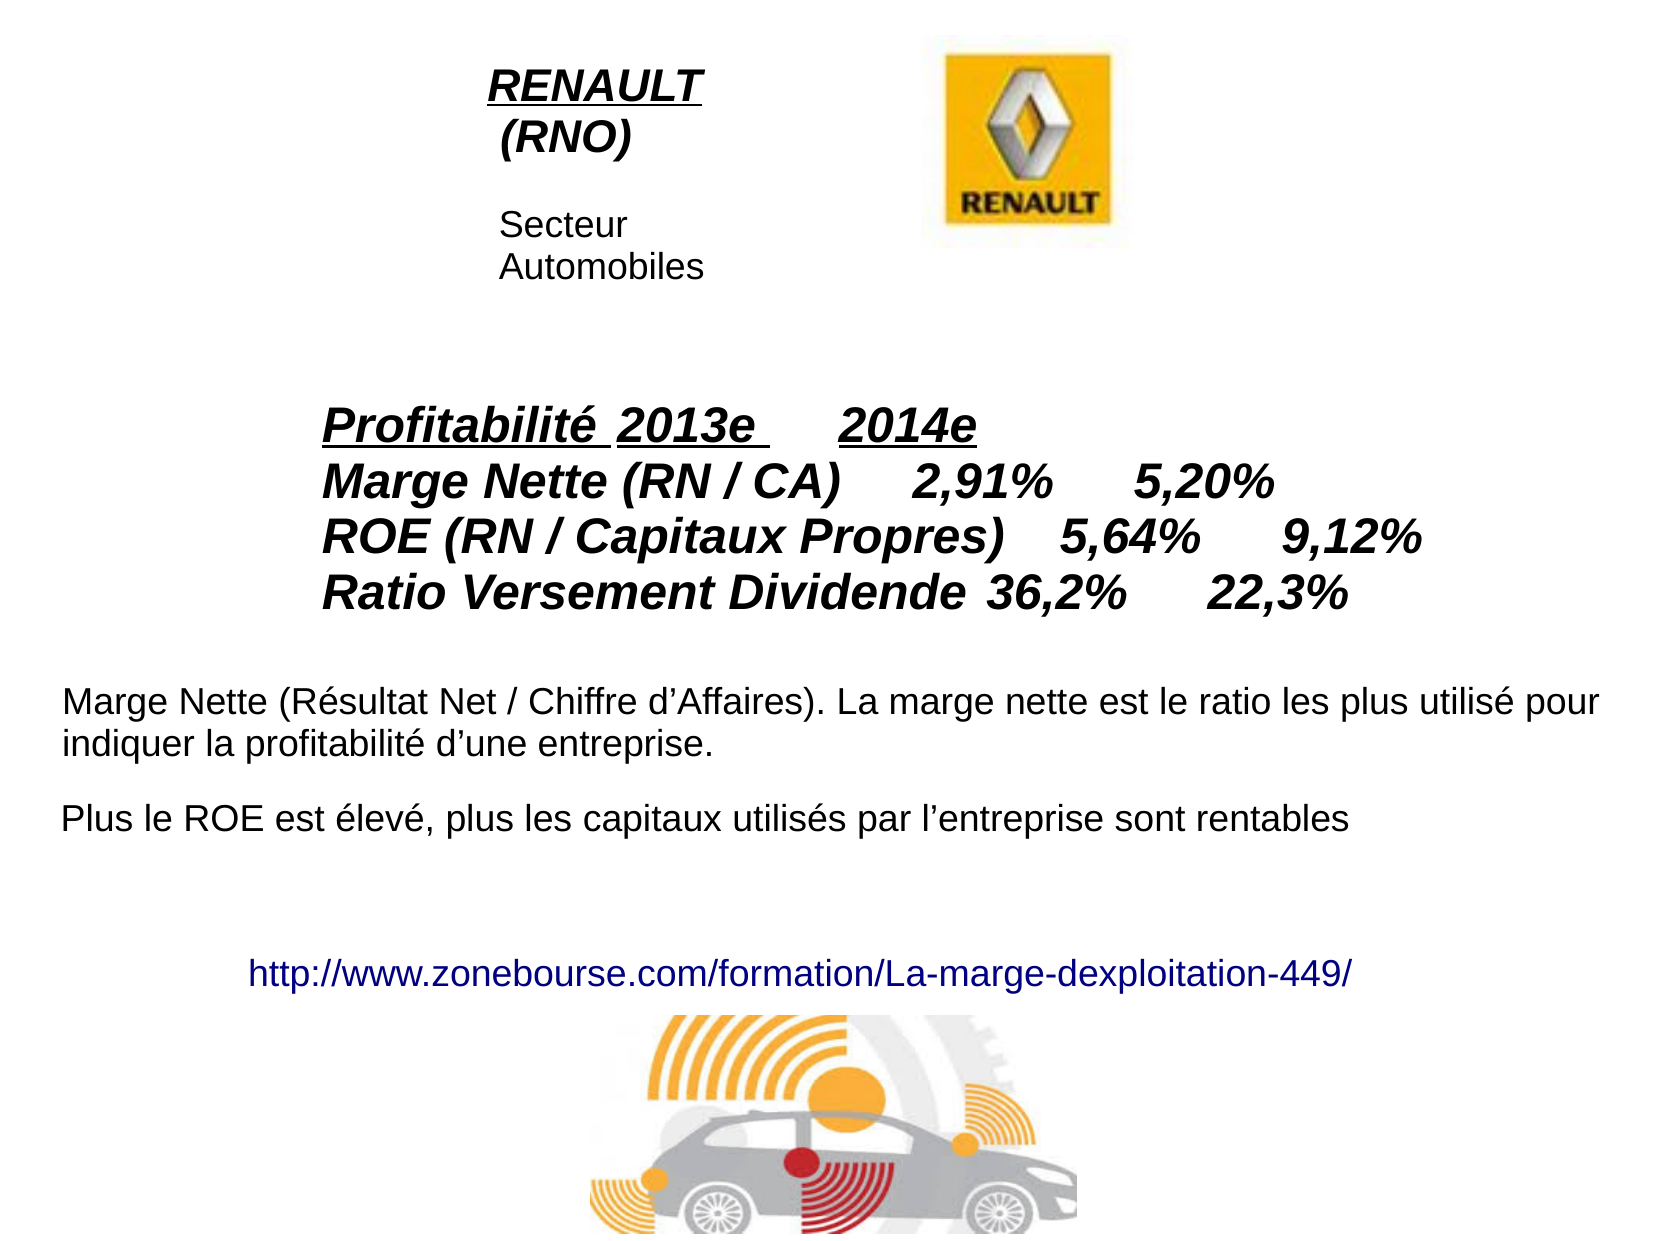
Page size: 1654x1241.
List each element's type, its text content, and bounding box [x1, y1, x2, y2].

picture [921, 35, 1134, 249]
text_box Marge Nette (Résultat Net / Chiffre d’Affaires). La marge nette est le ratio les plus utilisé pour indiquer la profitabilité d’une entreprise. [47, 673, 1616, 815]
text_box Profitabilité 2013e 2014e Marge Nette (RN / CA) 2,91% 5,20% ROE (RN / Capitaux Propres) 5,64% 9,12% Ratio Versement Dividende 36,2% 22,3% [307, 389, 1453, 650]
text_box RENAULT (RNO) [472, 52, 921, 213]
picture [590, 1015, 1077, 1234]
text_box Secteur Automobiles [484, 196, 720, 296]
text_box http://www.zonebourse.com/formation/La-marge-dexploitation-449/ [233, 944, 1607, 1016]
text_box Plus le ROE est élevé, plus les capitaux utilisés par l’entreprise sont rentables [35, 790, 1484, 851]
